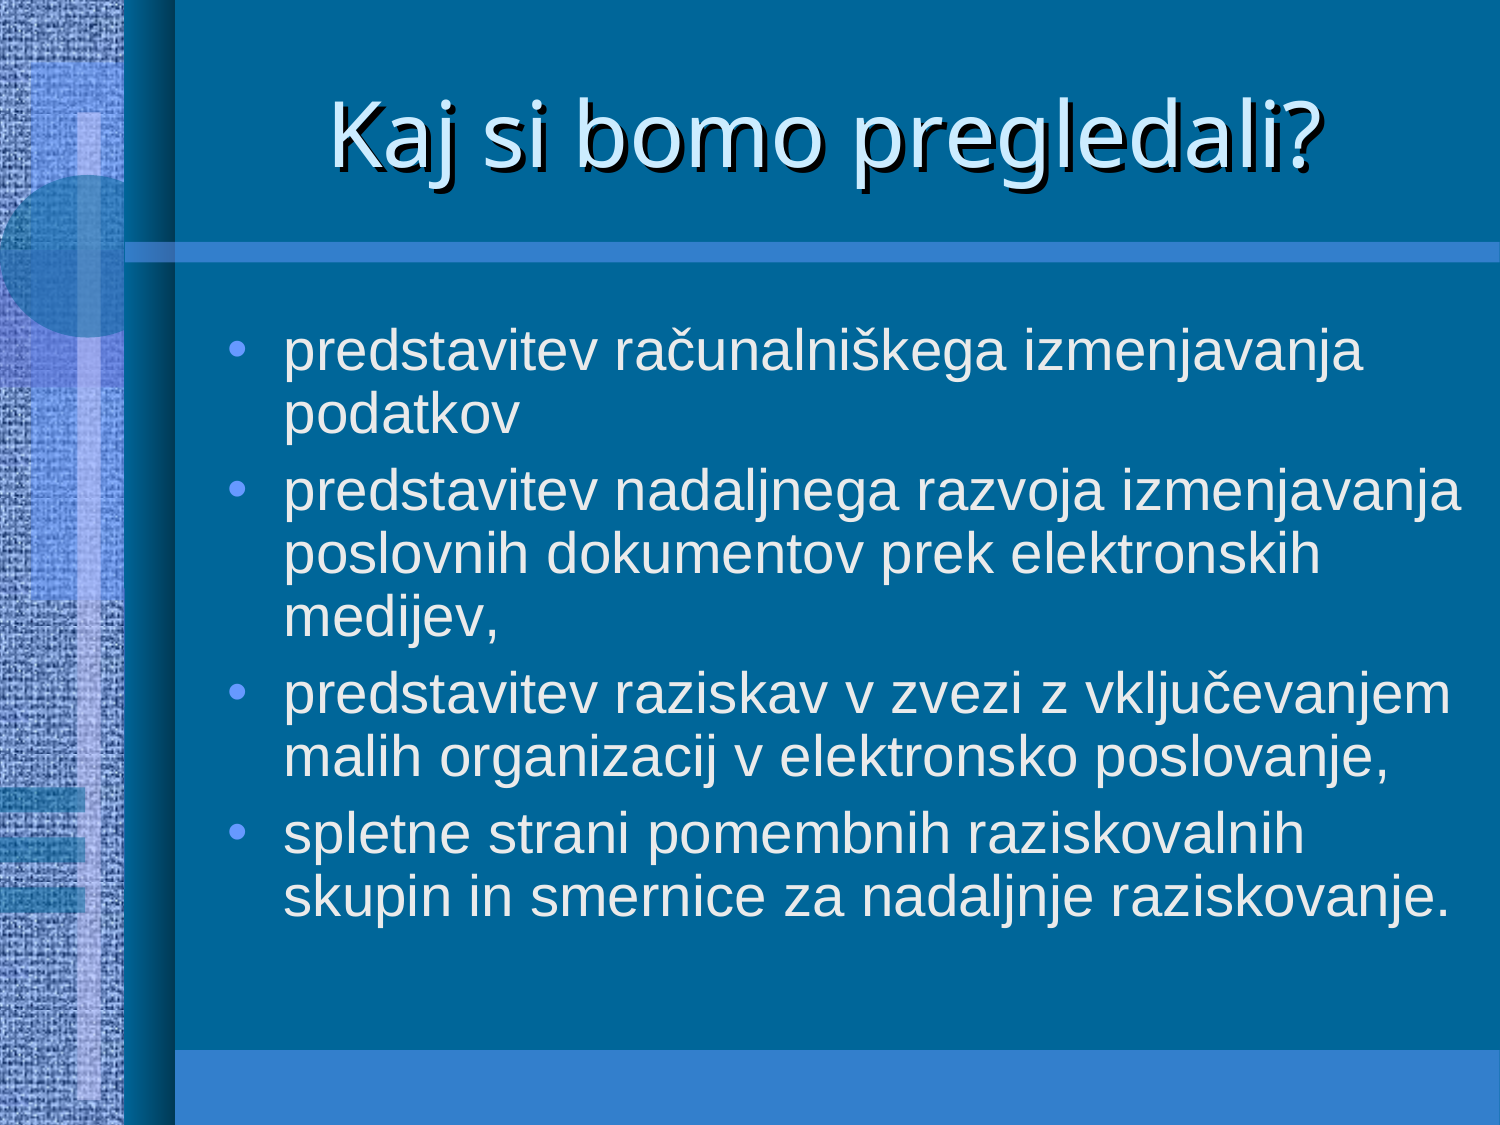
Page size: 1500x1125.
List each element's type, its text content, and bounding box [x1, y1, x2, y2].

picture [0, 0, 123, 249]
picture [0, 388, 124, 1125]
title Kaj si bomo pregledali? [187, 37, 1463, 225]
list predstavitev računalniškega izmenjavanja podatkov predstavitev nadaljnega razvoja izmenjavanja poslovnih dokumentov prek elektronskih medijev, predstavitev raziskav v zvezi z vključevanjem malih organizacij v elektronsko poslovanje, spletne strani pomembnih raziskovalnih skupin in smernice za nadaljnje raziskovanje. [212, 312, 1488, 988]
